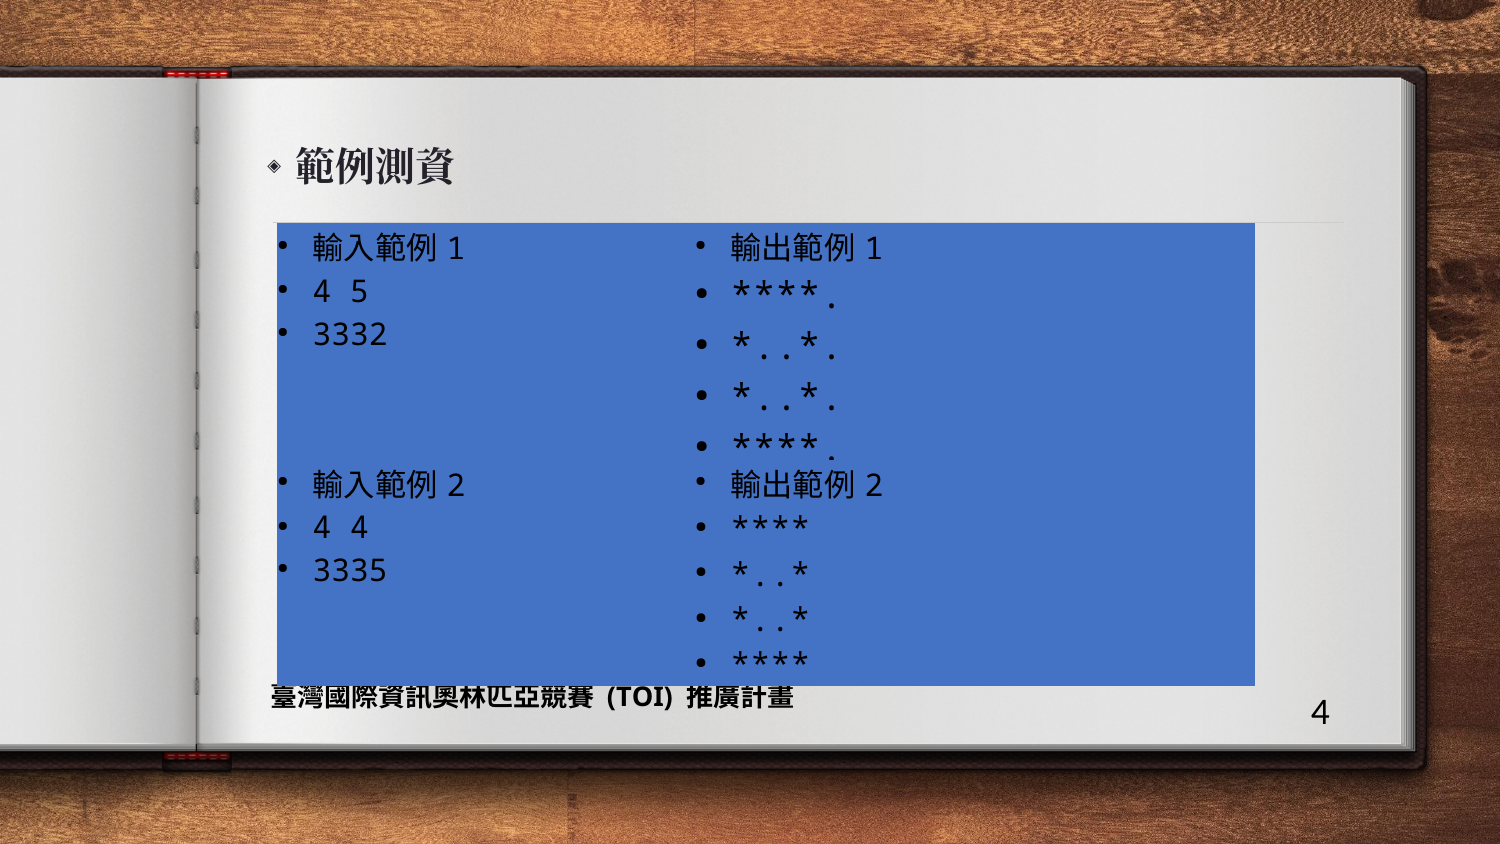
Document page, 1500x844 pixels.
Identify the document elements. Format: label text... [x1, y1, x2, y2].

list 範例測資 [252, 126, 1194, 205]
table_header 輸出範例1 ****. *..*. *..*. ****. [695, 223, 1255, 460]
table_header 輸出範例2 **** *..* *..* **** [695, 460, 1255, 686]
text_box [1295, 672, 1386, 737]
table_header 輸入範例1 4 5 3332 [277, 223, 695, 460]
table_header 輸入範例2 4 4 3335 [277, 460, 695, 686]
